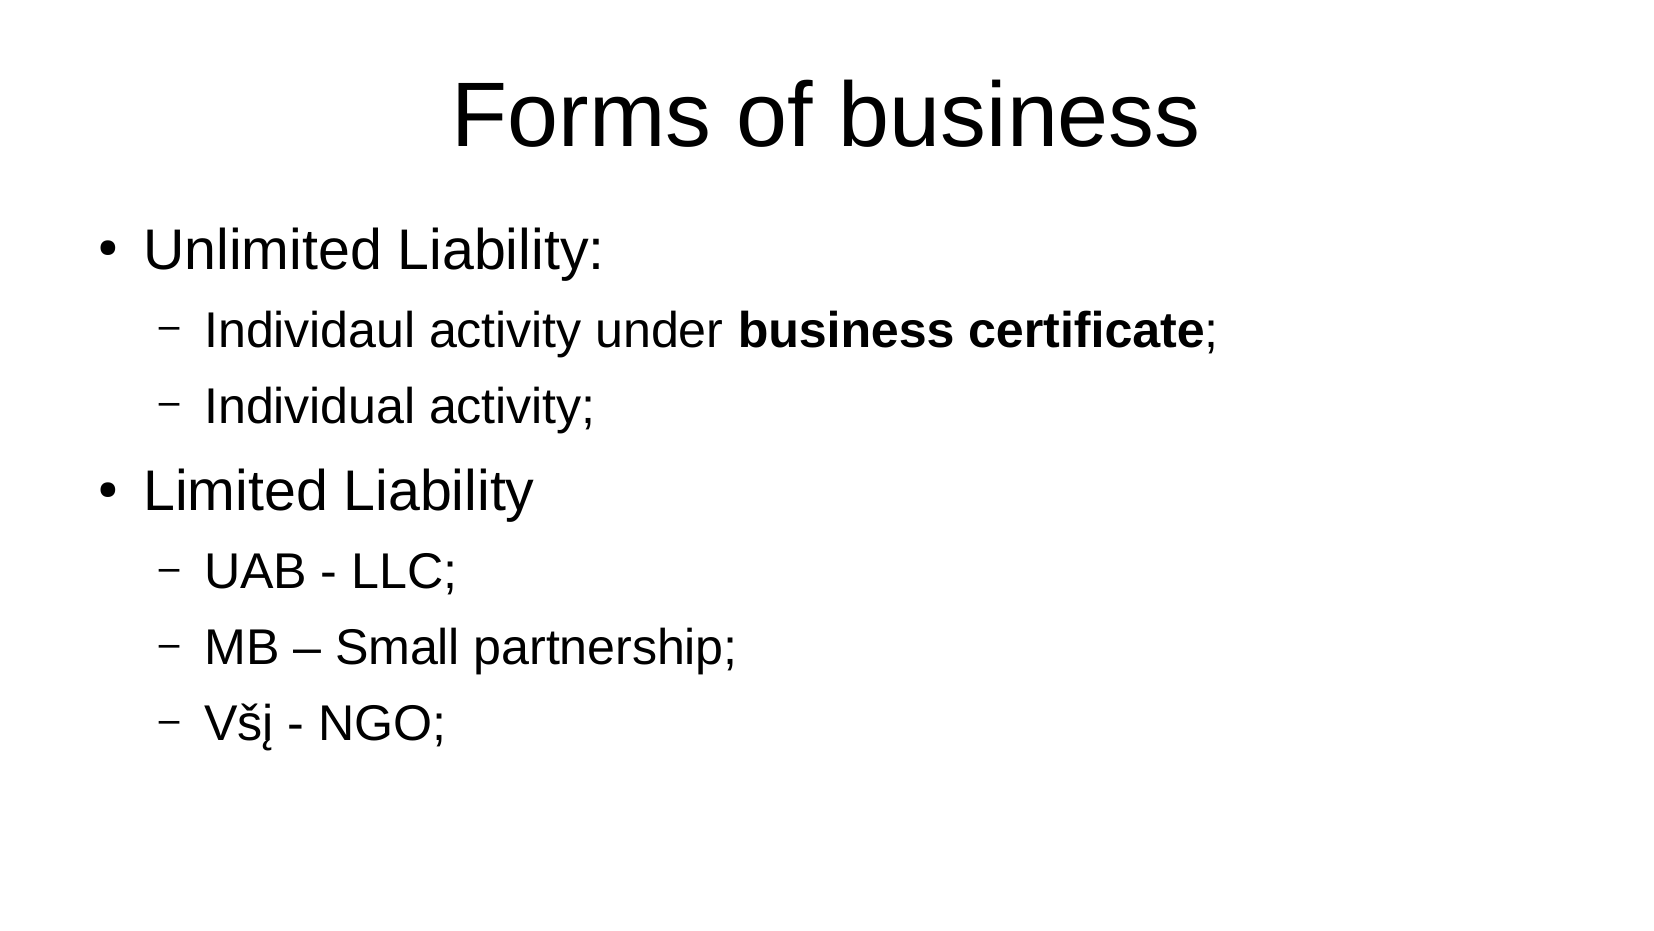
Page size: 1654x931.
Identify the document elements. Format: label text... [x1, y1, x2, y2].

title Forms of business [82, 37, 1571, 193]
list Unlimited Liability: Individaul activity under business certificate; Individual activity; Limited Liability UAB - LLC; MB – Small partnership; Všį - NGO; [82, 217, 1571, 758]
